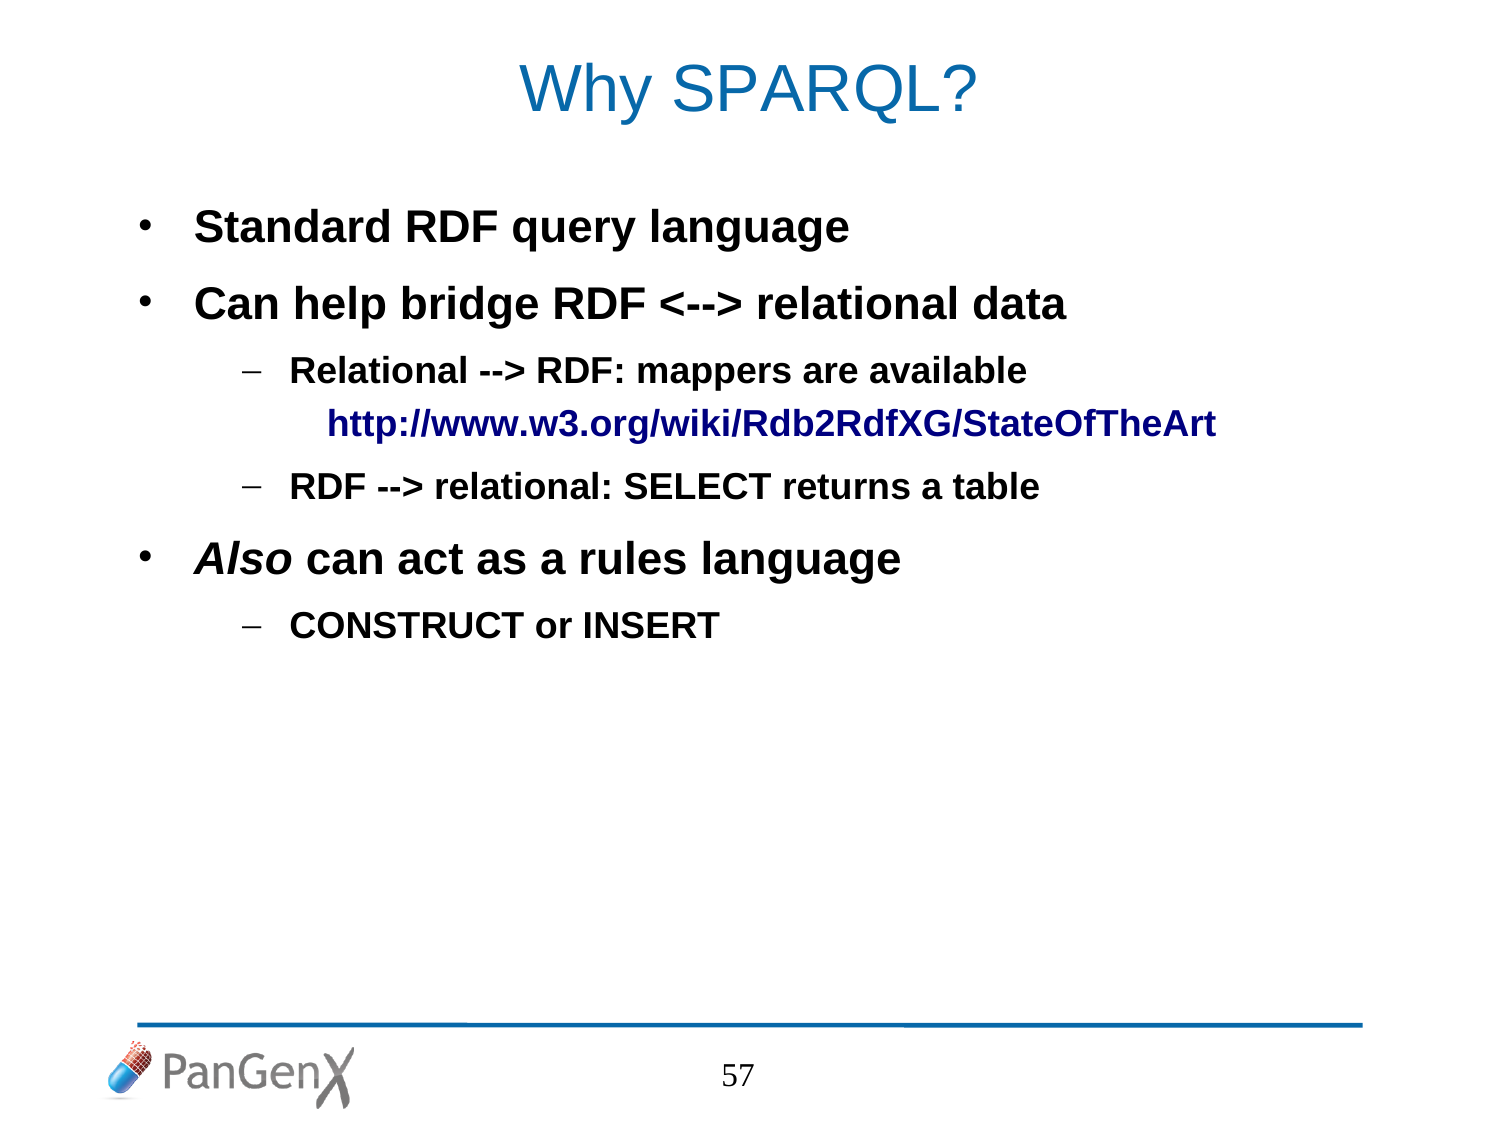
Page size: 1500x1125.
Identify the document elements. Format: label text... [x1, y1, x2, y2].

title Why SPARQL? [0, 6, 1500, 149]
list Standard RDF query language Can help bridge RDF <--> relational data Relational --> RDF: mappers are available http://www.w3.org/wiki/Rdb2RdfXG/StateOfTheArt RDF --> relational: SELECT returns a table Also can act as a rules language CONSTRUCT or INSERT [115, 179, 1387, 1005]
picture [89, 1041, 354, 1109]
